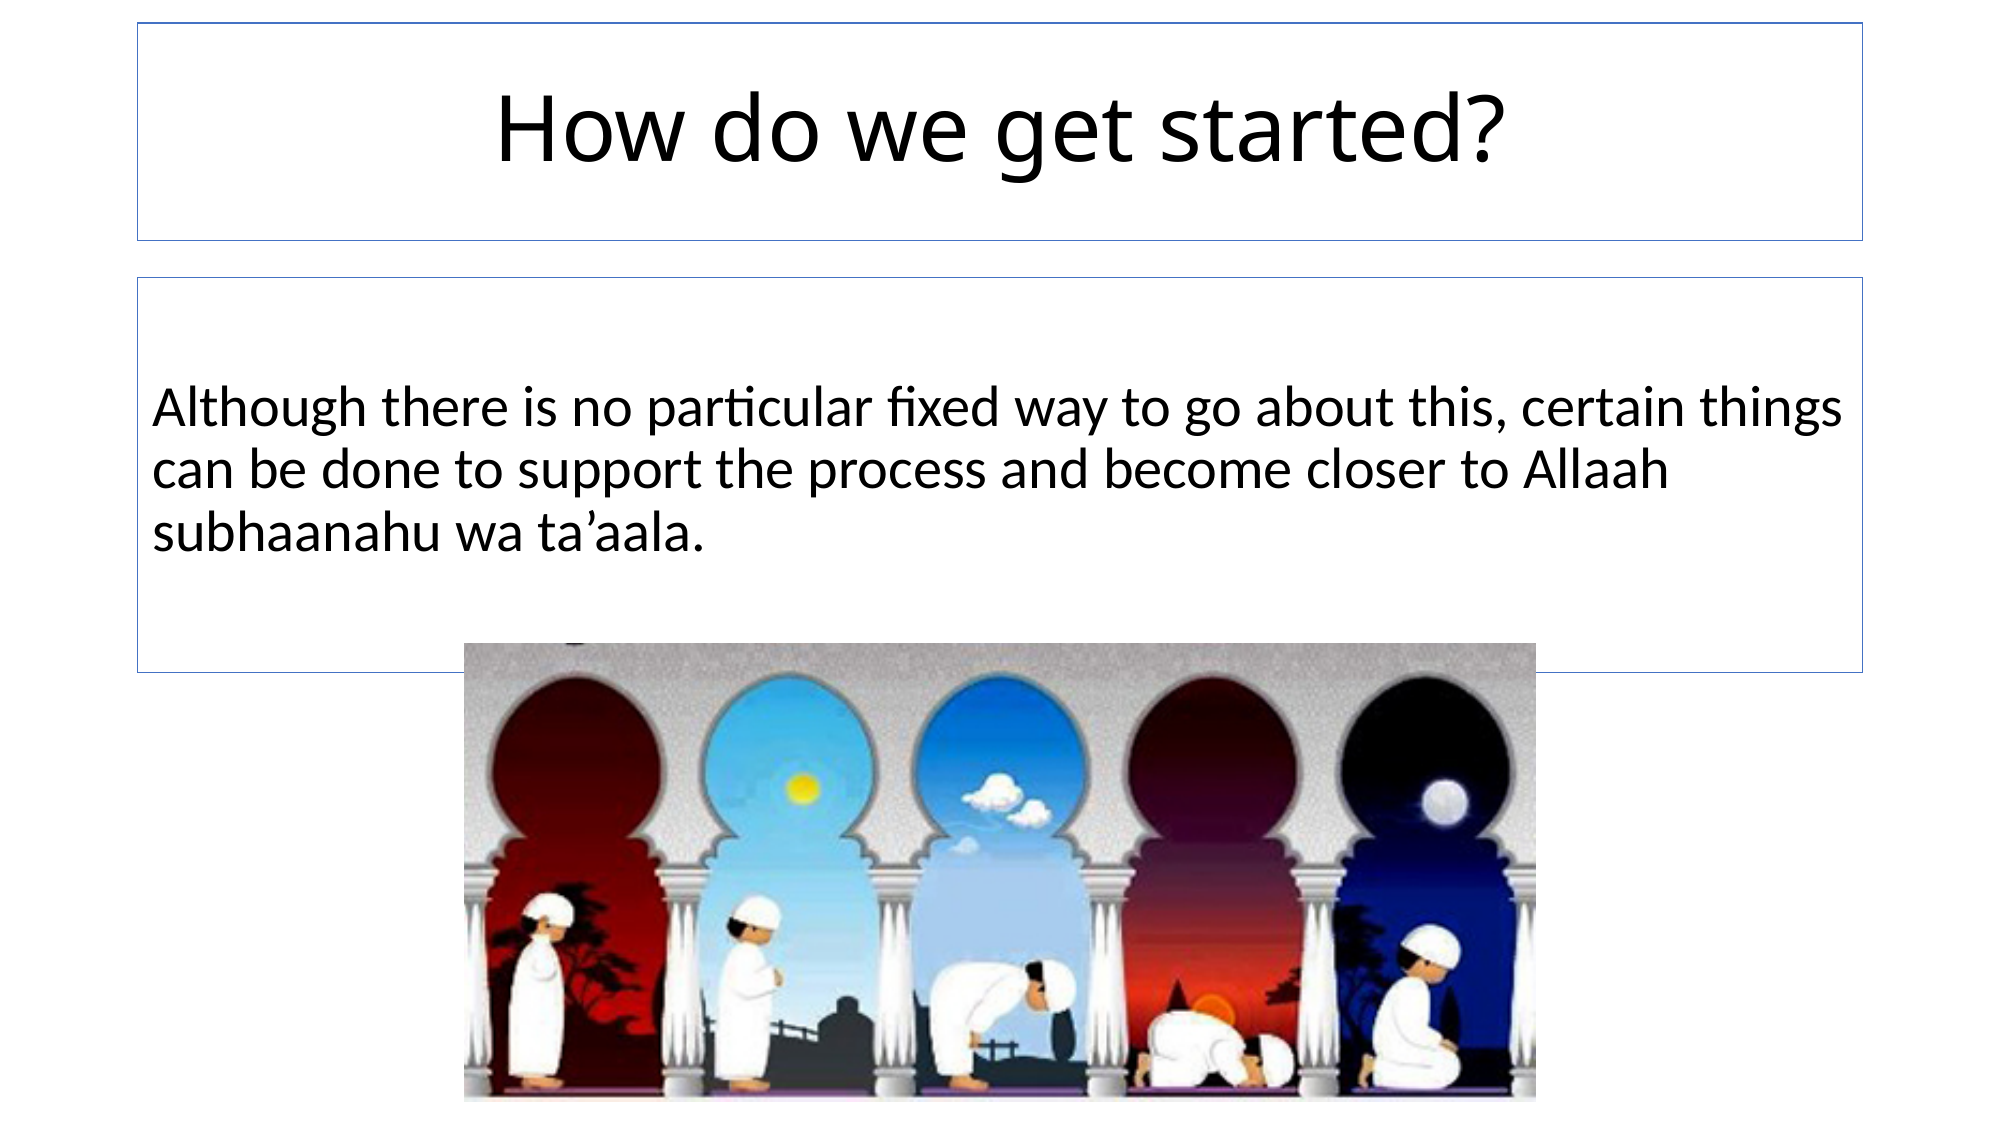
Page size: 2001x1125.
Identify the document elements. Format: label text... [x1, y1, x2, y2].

picture [464, 643, 1536, 1103]
title How do we get started? [137, 22, 1863, 241]
list Although there is no particular fixed way to go about this, certain things can be done to support the process and become closer to Allaah subhaanahu wa ta’aala. [137, 277, 1863, 673]
